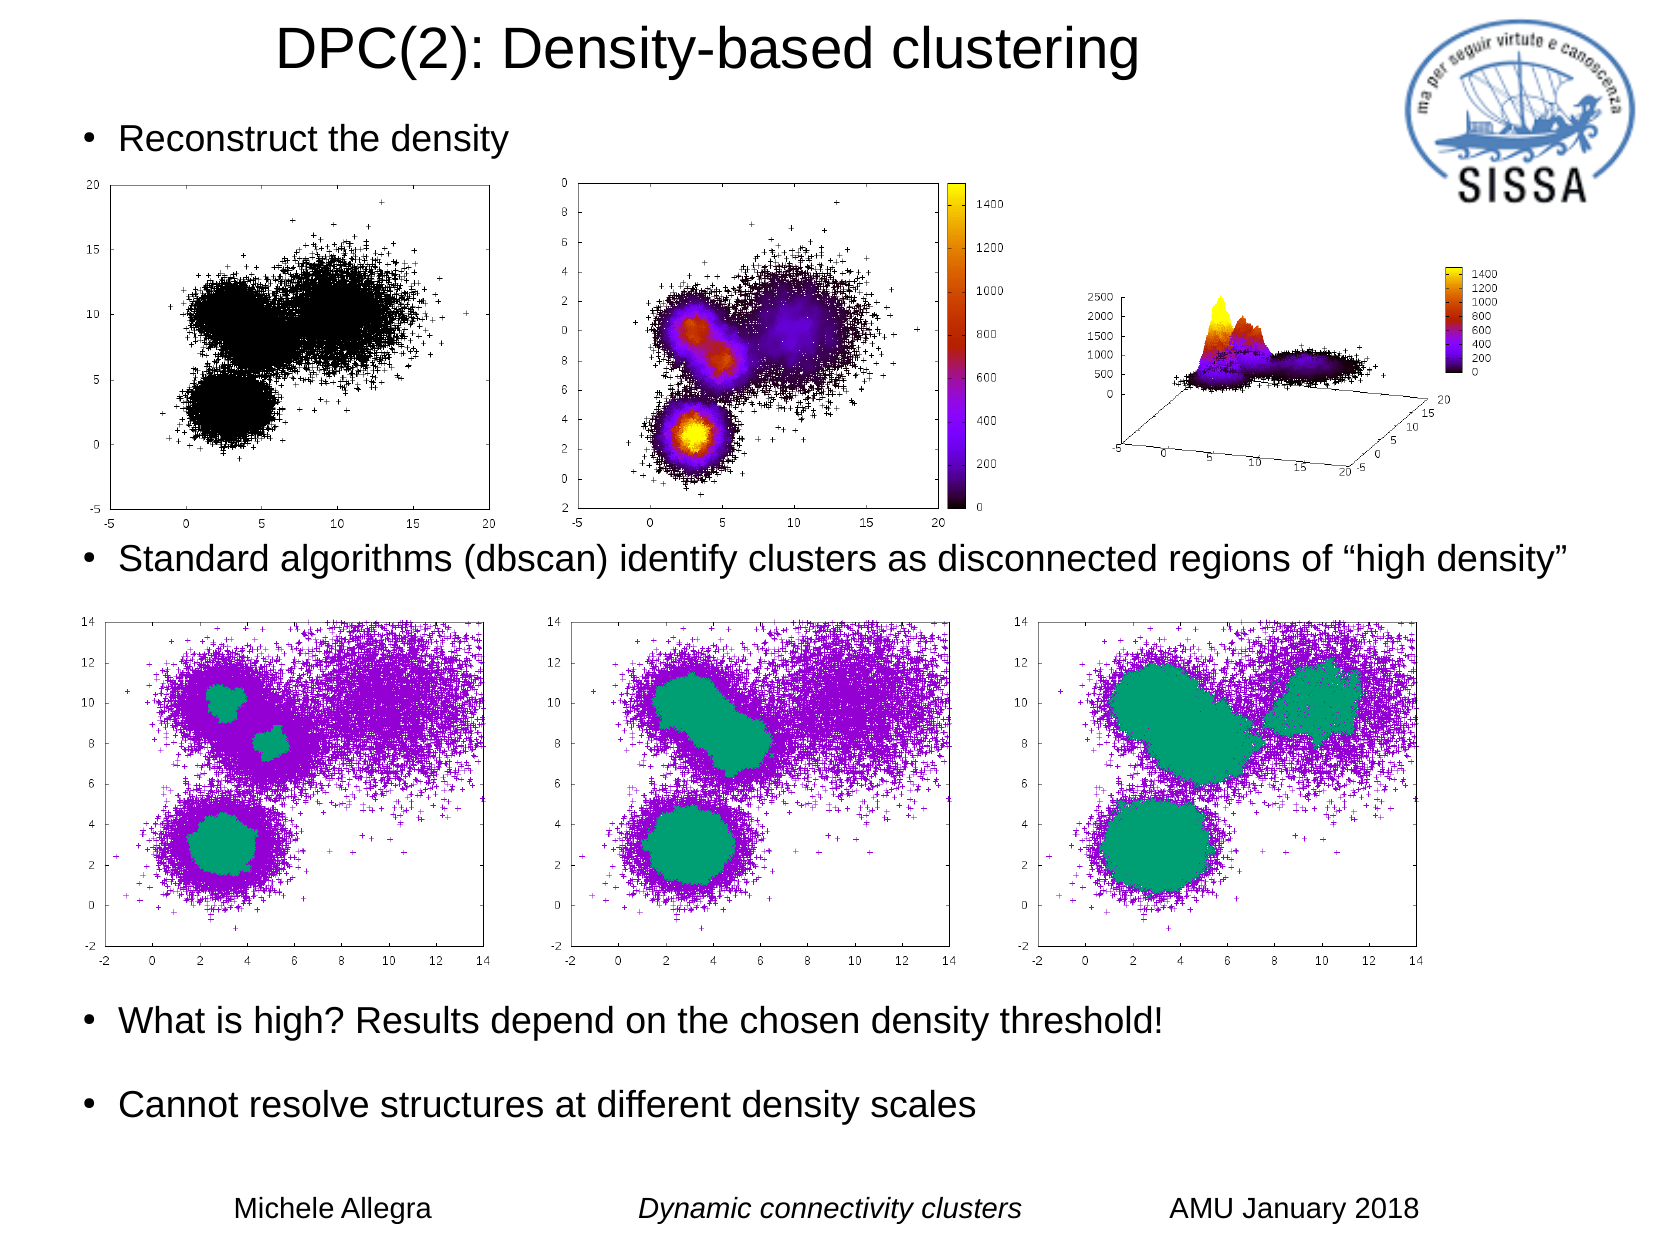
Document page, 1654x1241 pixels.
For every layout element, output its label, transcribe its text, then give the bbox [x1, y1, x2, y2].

picture [67, 167, 1029, 539]
title DPC(2): Density-based clustering [82, 0, 1335, 100]
picture [1045, 16, 1652, 526]
subtitle Reconstruct the density Standard algorithms (dbscan) identify clusters as disconnected regions of “high density” What is high? Results depend on the chosen density threshold! Cannot resolve structures at different density scales [82, 117, 1571, 1168]
title Michele Allegra Dynamic connectivity clusters AMU January 2018 [82, 1171, 1572, 1241]
picture [62, 606, 1489, 977]
